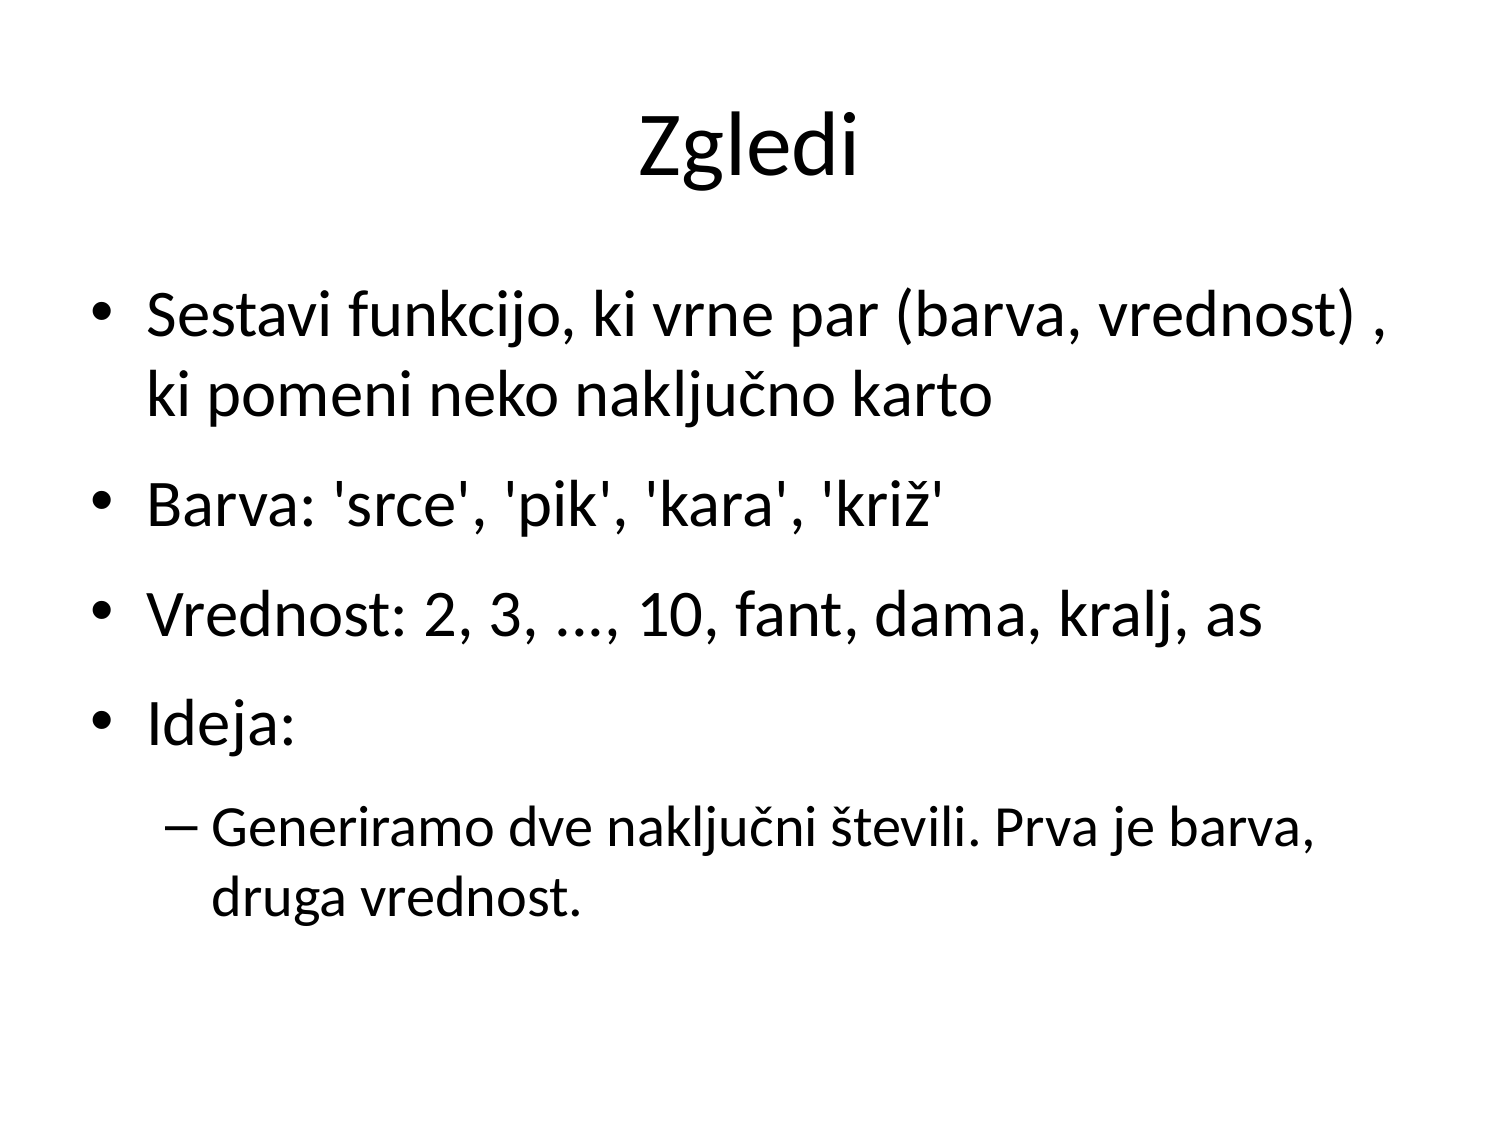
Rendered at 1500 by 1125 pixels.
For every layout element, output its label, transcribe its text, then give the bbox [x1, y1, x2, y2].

list Sestavi funkcijo, ki vrne par (barva, vrednost) , ki pomeni neko naključno karto Barva: 'srce', 'pik', 'kara', 'križ' Vrednost: 2, 3, ..., 10, fant, dama, kralj, as Ideja: Generiramo dve naključni števili. Prva je barva, druga vrednost. [75, 262, 1425, 1005]
title Zgledi [75, 45, 1425, 233]
